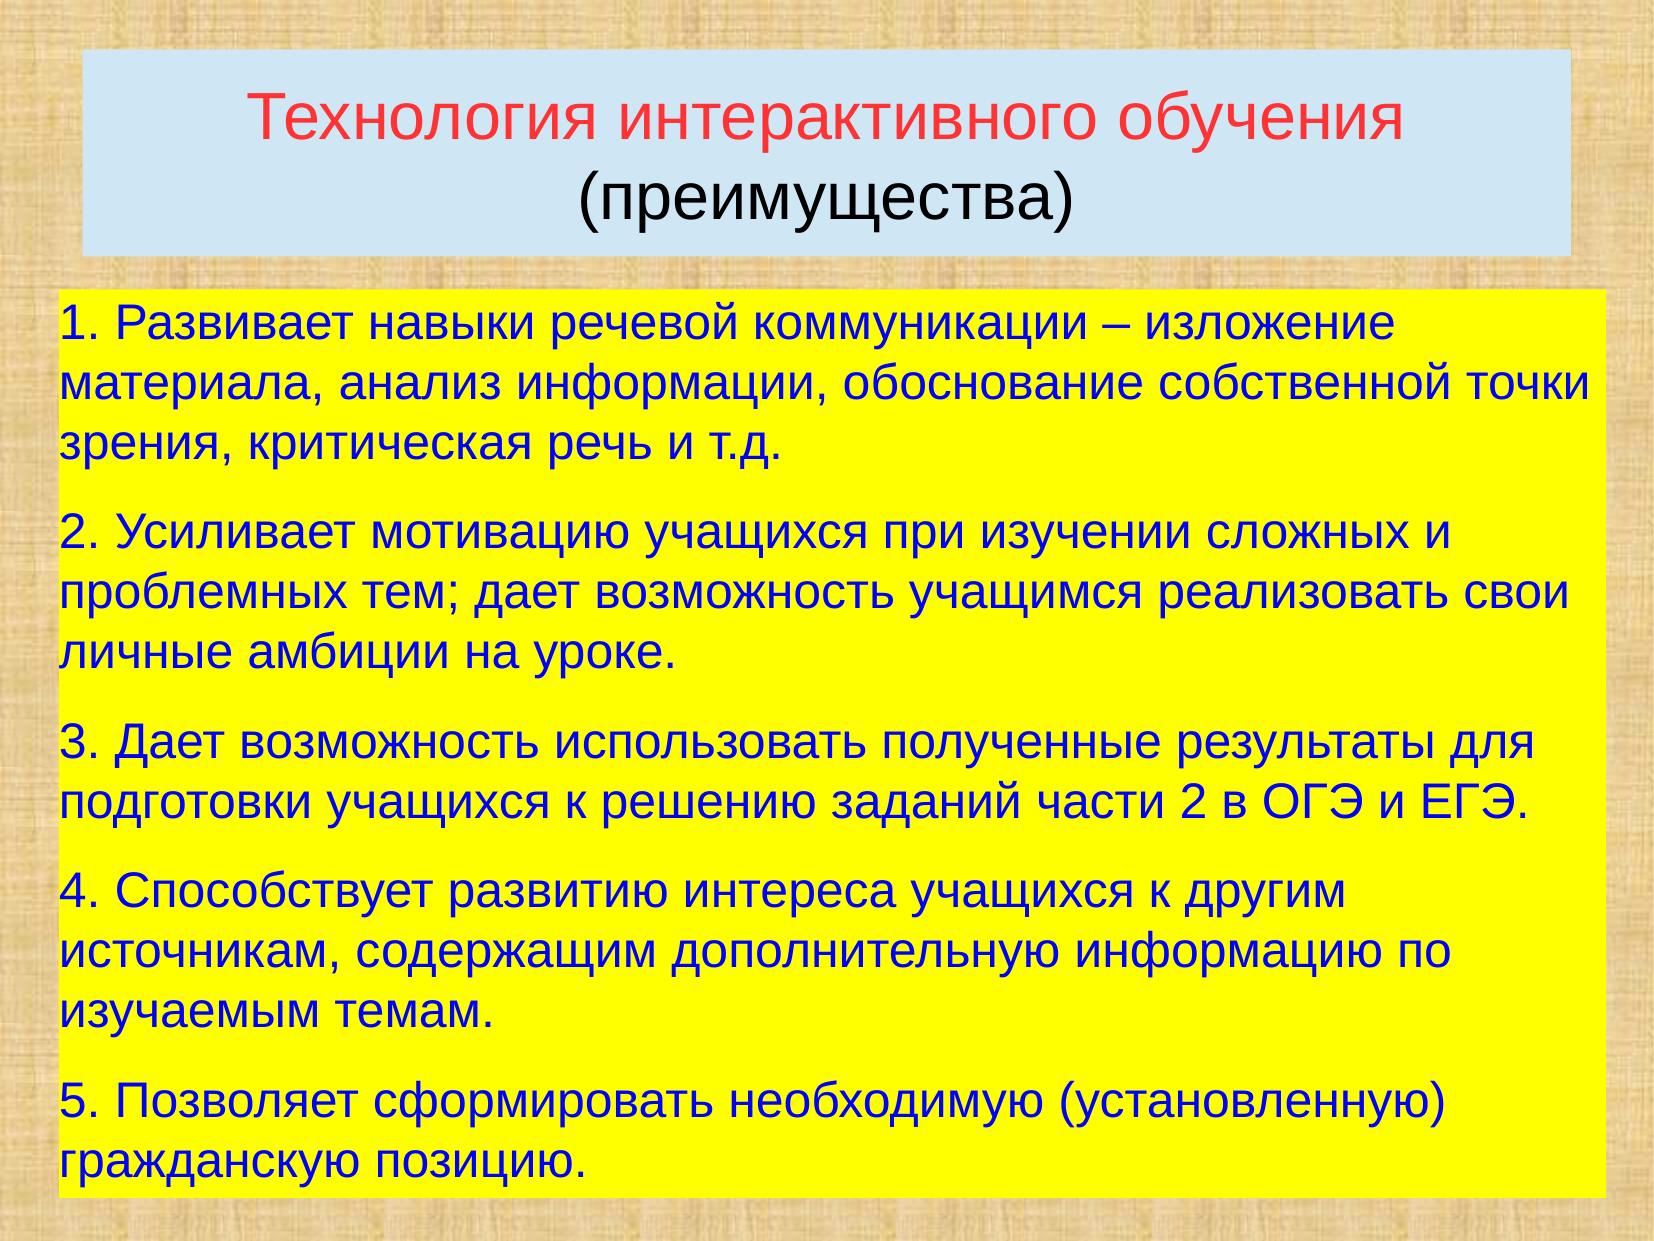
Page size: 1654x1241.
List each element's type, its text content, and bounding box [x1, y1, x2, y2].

list 1. Развивает навыки речевой коммуникации – изложение материала, анализ информации, обоснование собственной точки зрения, критическая речь и т.д. 2. Усиливает мотивацию учащихся при изучении сложных и проблемных тем; дает возможность учащимся реализовать свои личные амбиции на уроке. 3. Дает возможность использовать полученные результаты для подготовки учащихся к решению заданий части 2 в ОГЭ и ЕГЭ. 4. Способствует развитию интереса учащихся к другим источникам, содержащим дополнительную информацию по изучаемым темам. 5. Позволяет сформировать необходимую (установленную) гражданскую позицию. [58, 289, 1607, 1198]
picture [0, 0, 1654, 1241]
title Технология интерактивного обучения (преимущества) [82, 49, 1571, 257]
